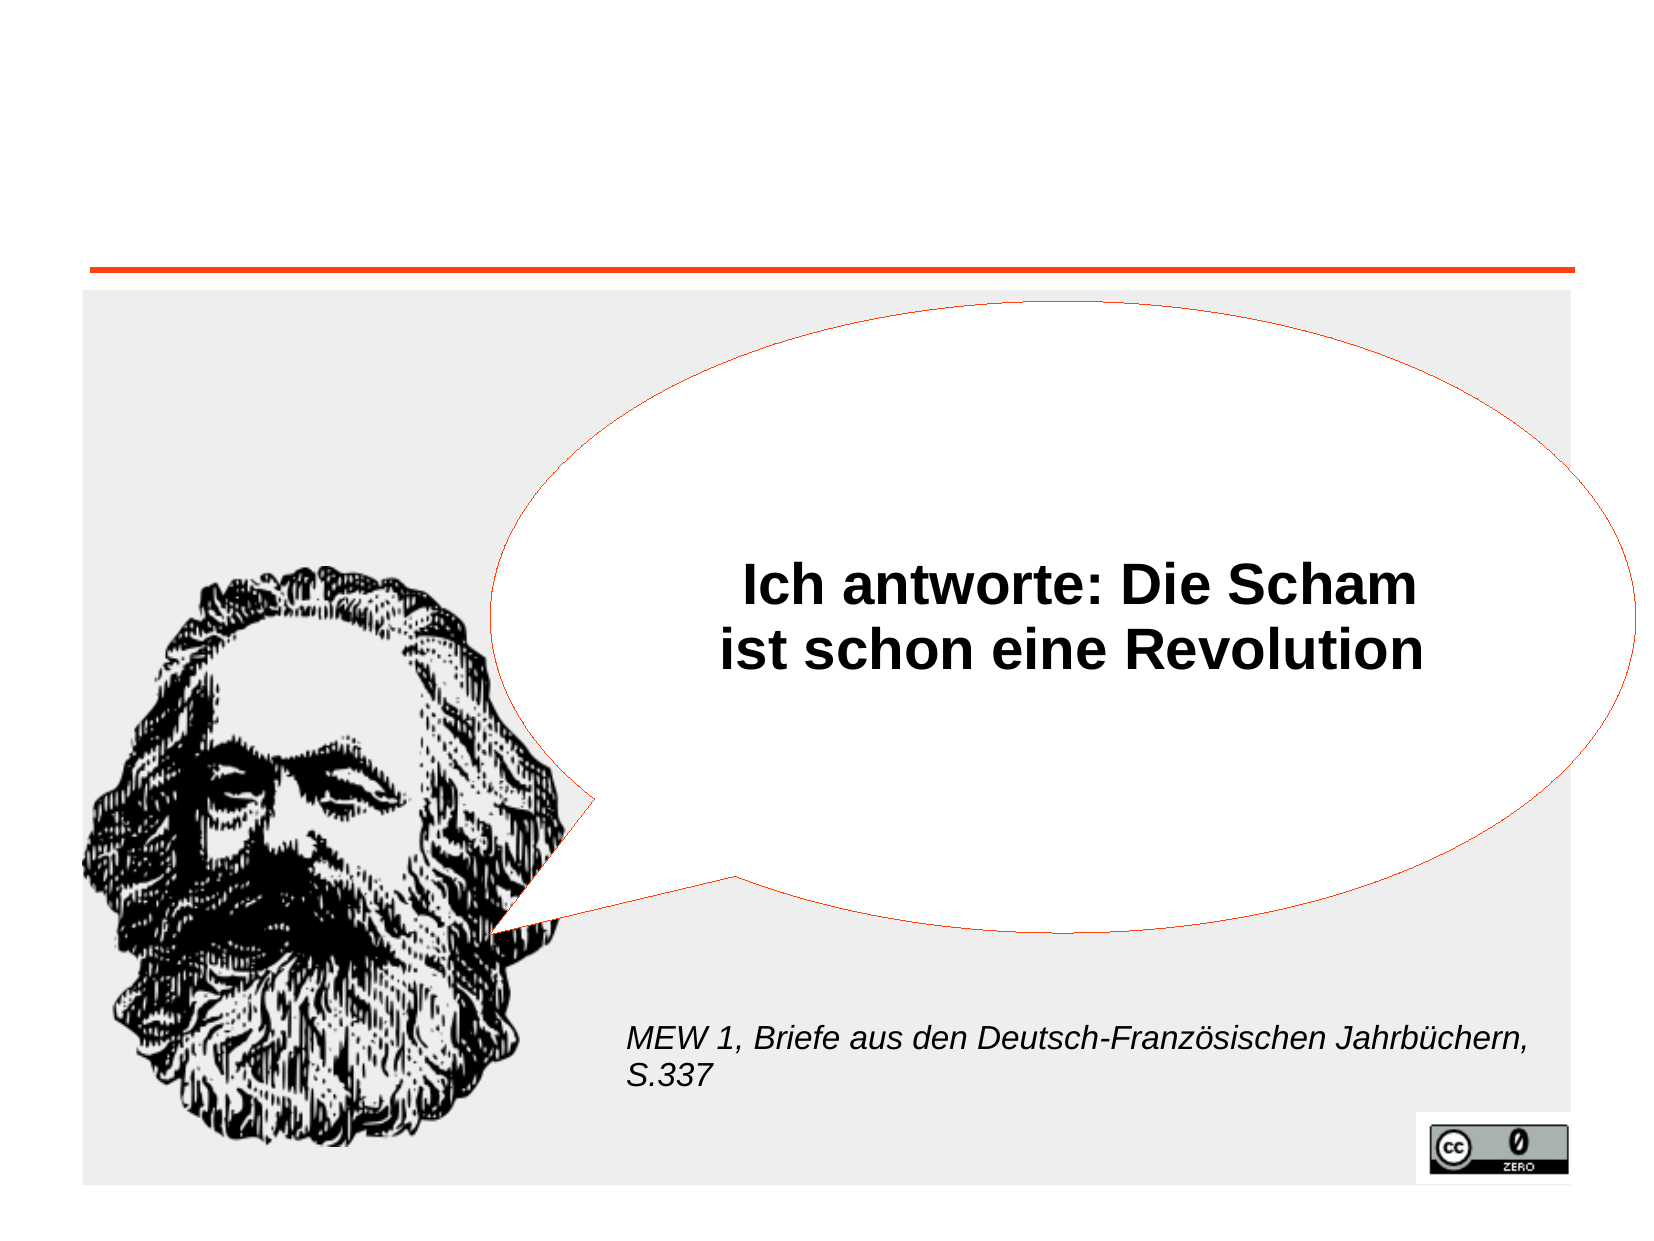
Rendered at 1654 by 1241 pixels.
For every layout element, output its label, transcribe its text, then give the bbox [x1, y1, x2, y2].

text_box Ich antworte: Die Scham ist schon eine Revolution [489, 301, 1636, 935]
picture [82, 566, 573, 1147]
picture [1416, 1112, 1580, 1184]
text_box MEW 1, Briefe aus den Deutsch-Französischen Jahrbüchern, S.337 [611, 1012, 1587, 1112]
